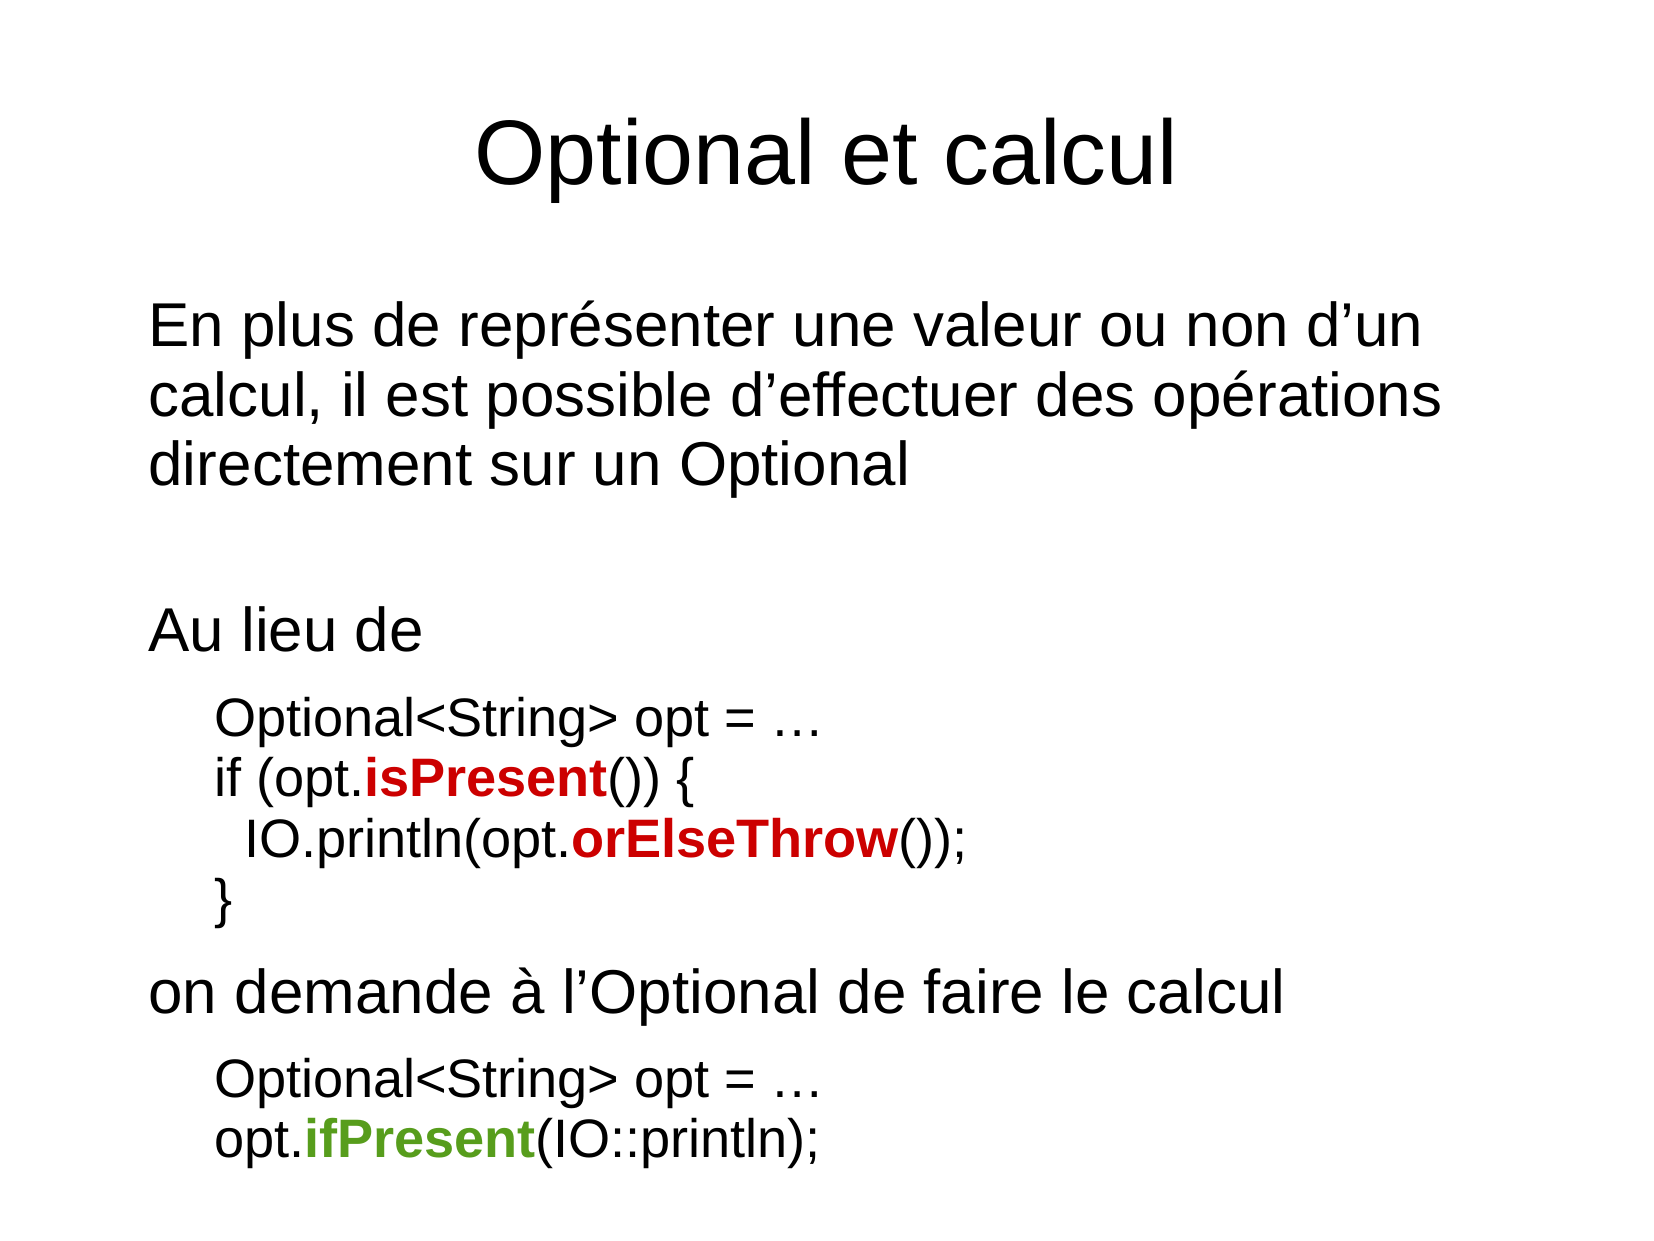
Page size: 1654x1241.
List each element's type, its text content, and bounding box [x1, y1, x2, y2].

list En plus de représenter une valeur ou non d’un calcul, il est possible d’effectuer des opérations directement sur un Optional Au lieu de Optional<String> opt = … if (opt.isPresent()) { IO.println(opt.orElseThrow()); } on demande à l’Optional de faire le calcul Optional<String> opt = … opt.ifPresent(IO::println); [82, 290, 1571, 1171]
title Optional et calcul [82, 49, 1571, 257]
